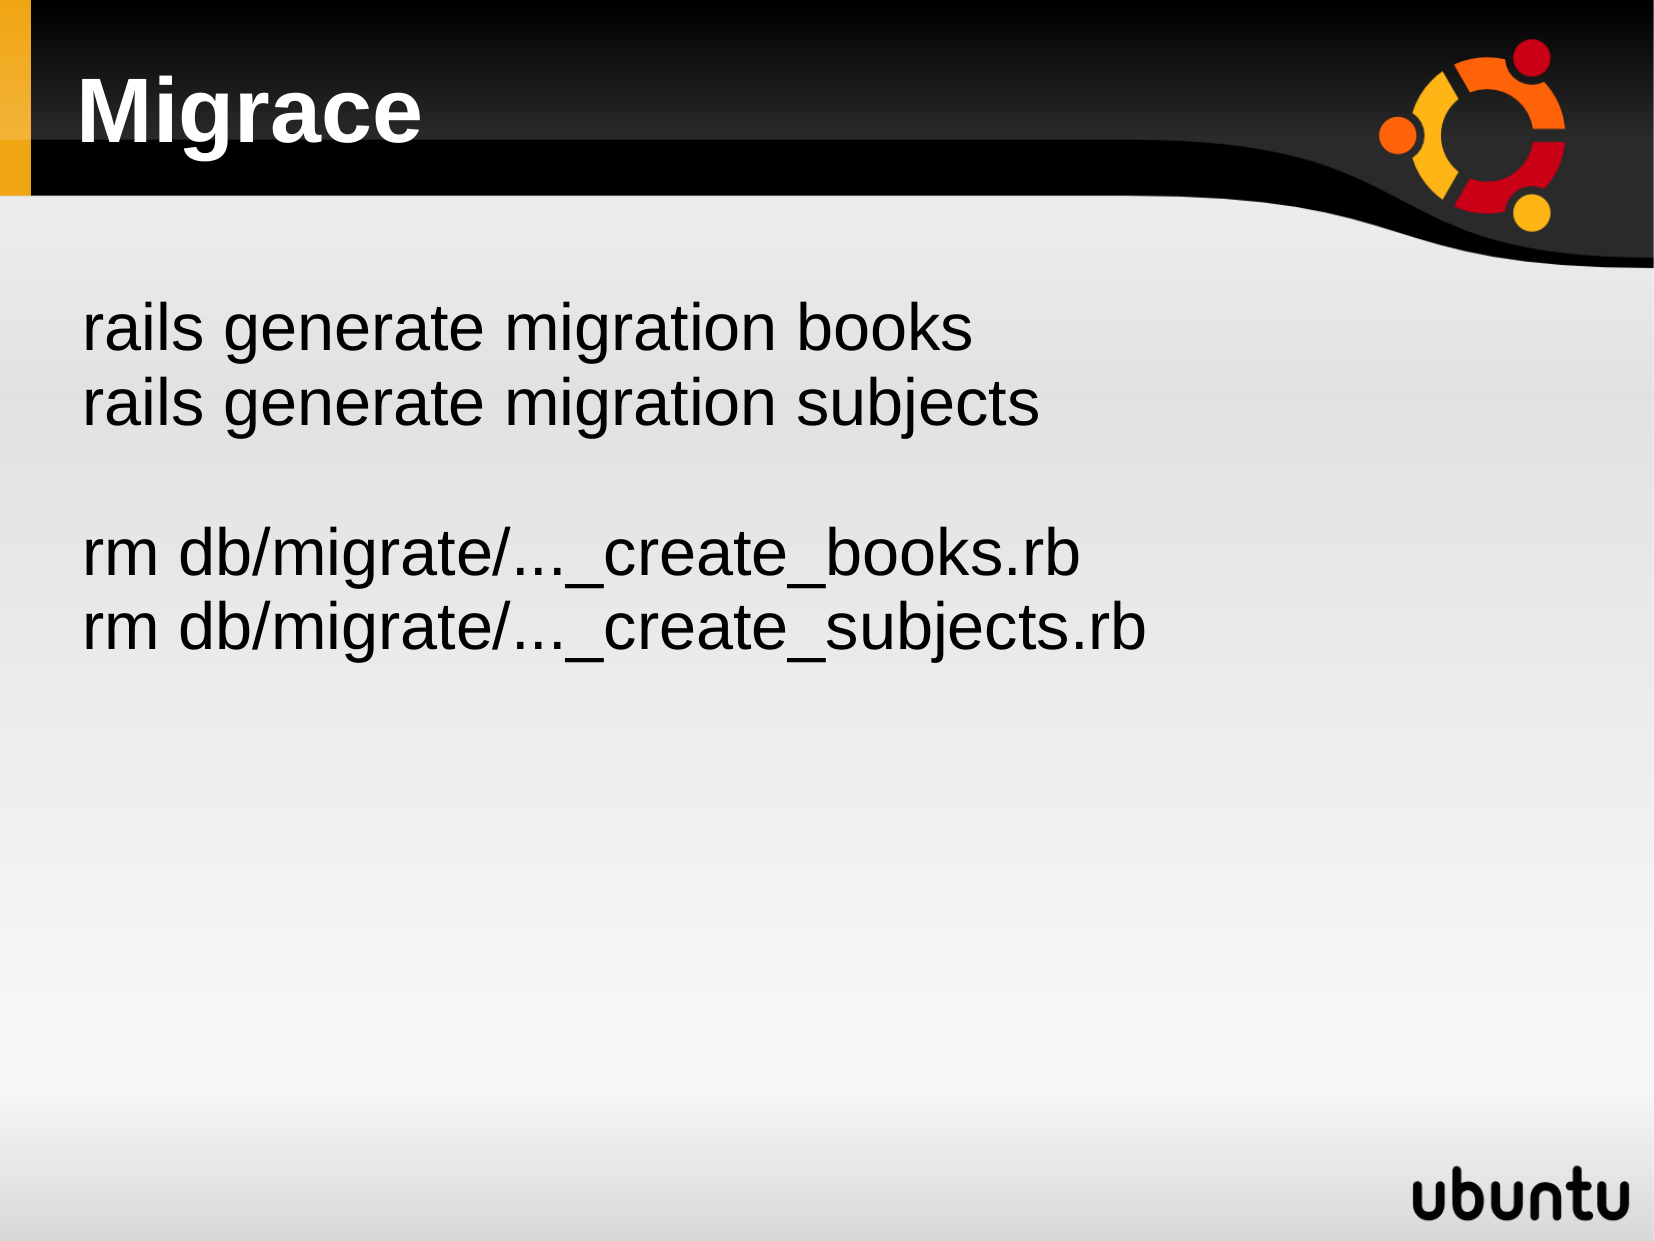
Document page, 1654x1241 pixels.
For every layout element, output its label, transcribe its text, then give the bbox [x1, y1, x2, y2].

title Migrace [76, 14, 1565, 207]
list rails generate migration books rails generate migration subjects rm db/migrate/..._create_books.rb rm db/migrate/..._create_subjects.rb [82, 290, 1571, 1094]
picture [0, 0, 1654, 1241]
